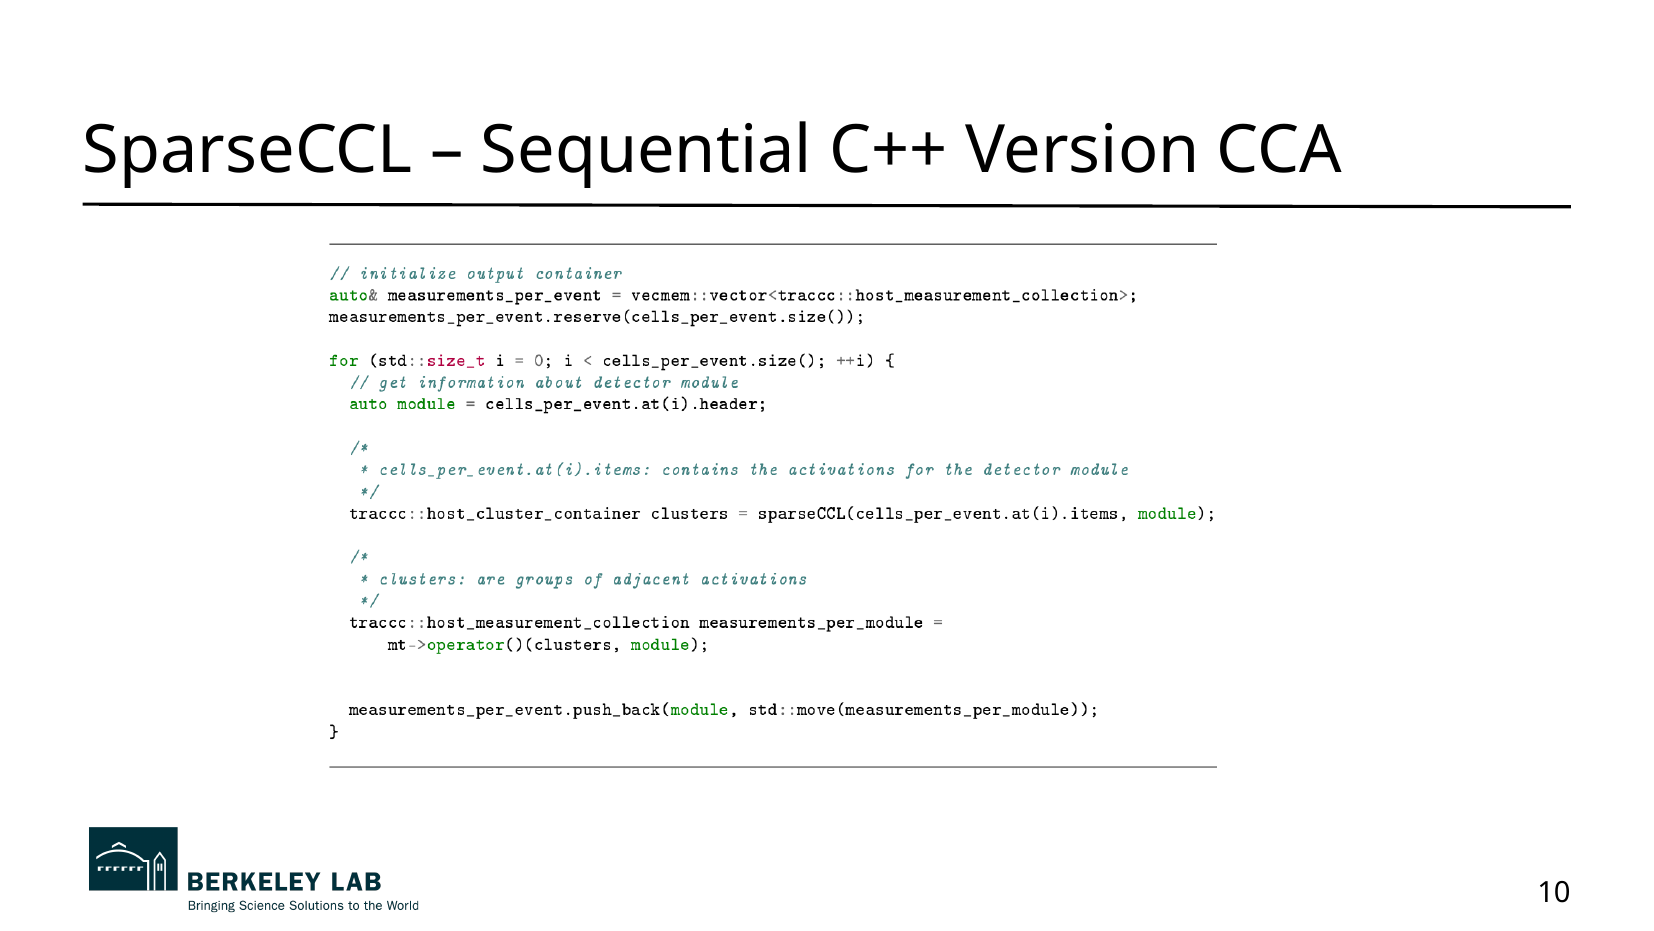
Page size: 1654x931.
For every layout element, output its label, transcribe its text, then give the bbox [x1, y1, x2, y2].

title SparseCCL – Sequential C++ Version CCA [82, 37, 1571, 193]
picture [328, 241, 1217, 770]
picture [71, 809, 436, 930]
